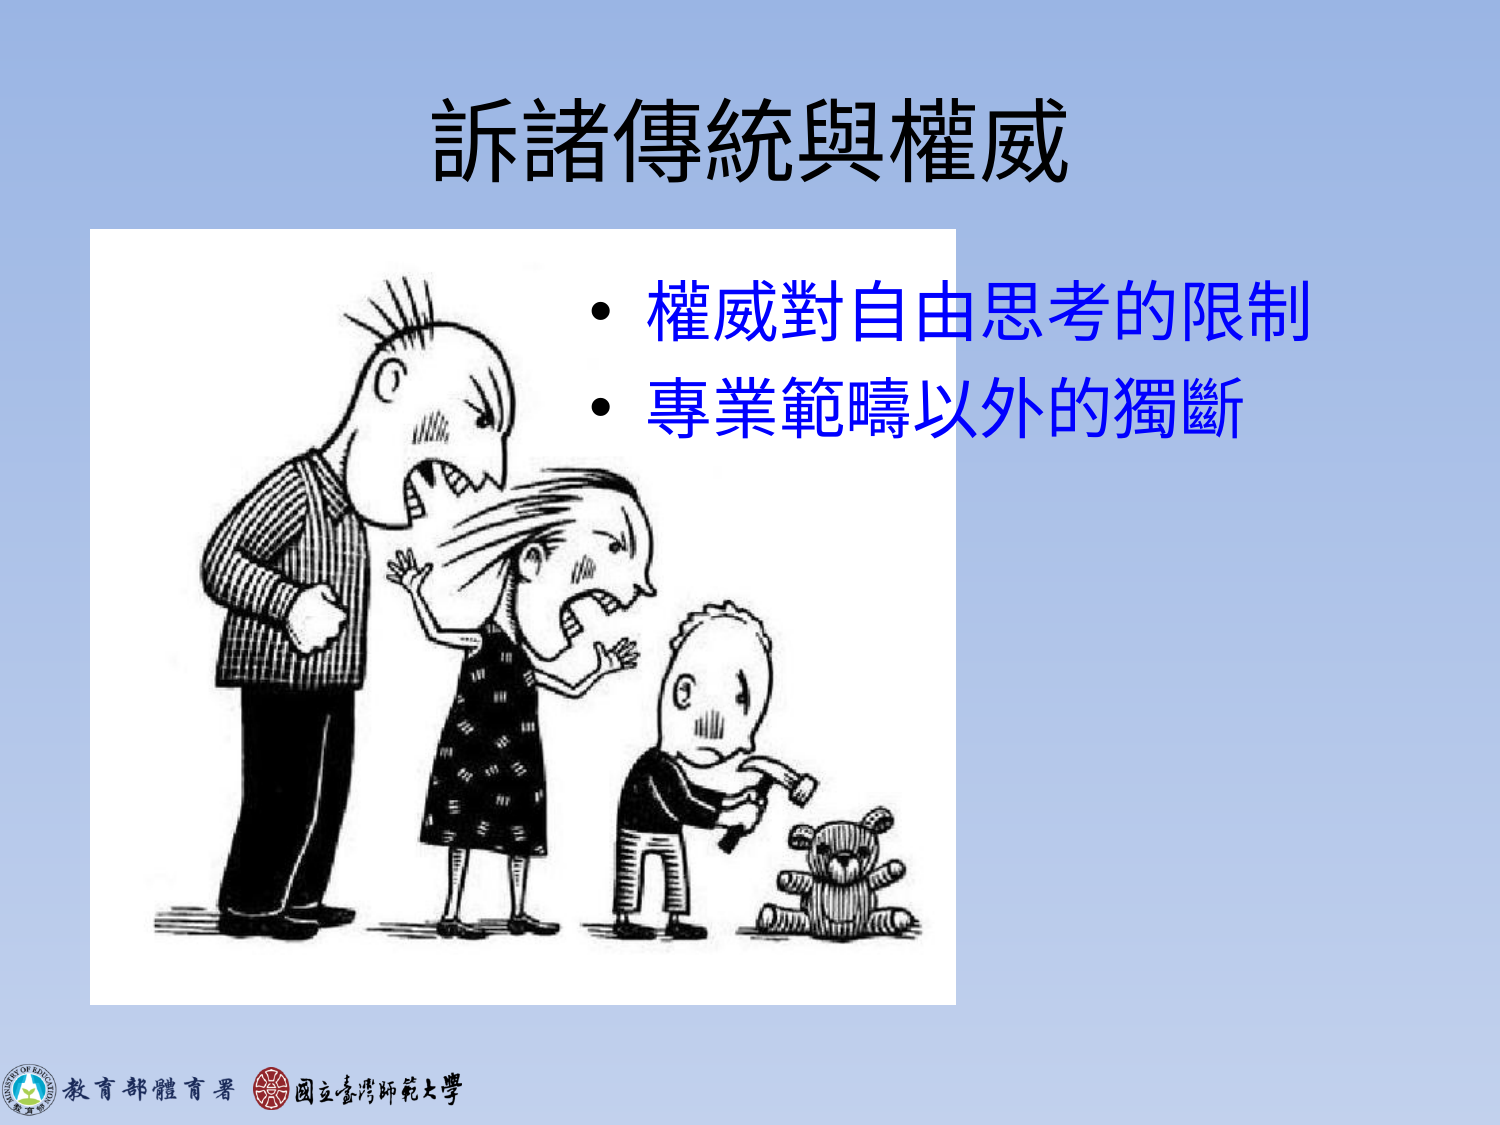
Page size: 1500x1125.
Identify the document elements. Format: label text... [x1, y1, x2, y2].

list 權威對自由思考的限制 專業範疇以外的獨斷 [574, 262, 1426, 1005]
title 訴諸傳統與權威 [75, 45, 1426, 233]
picture [90, 233, 956, 1005]
